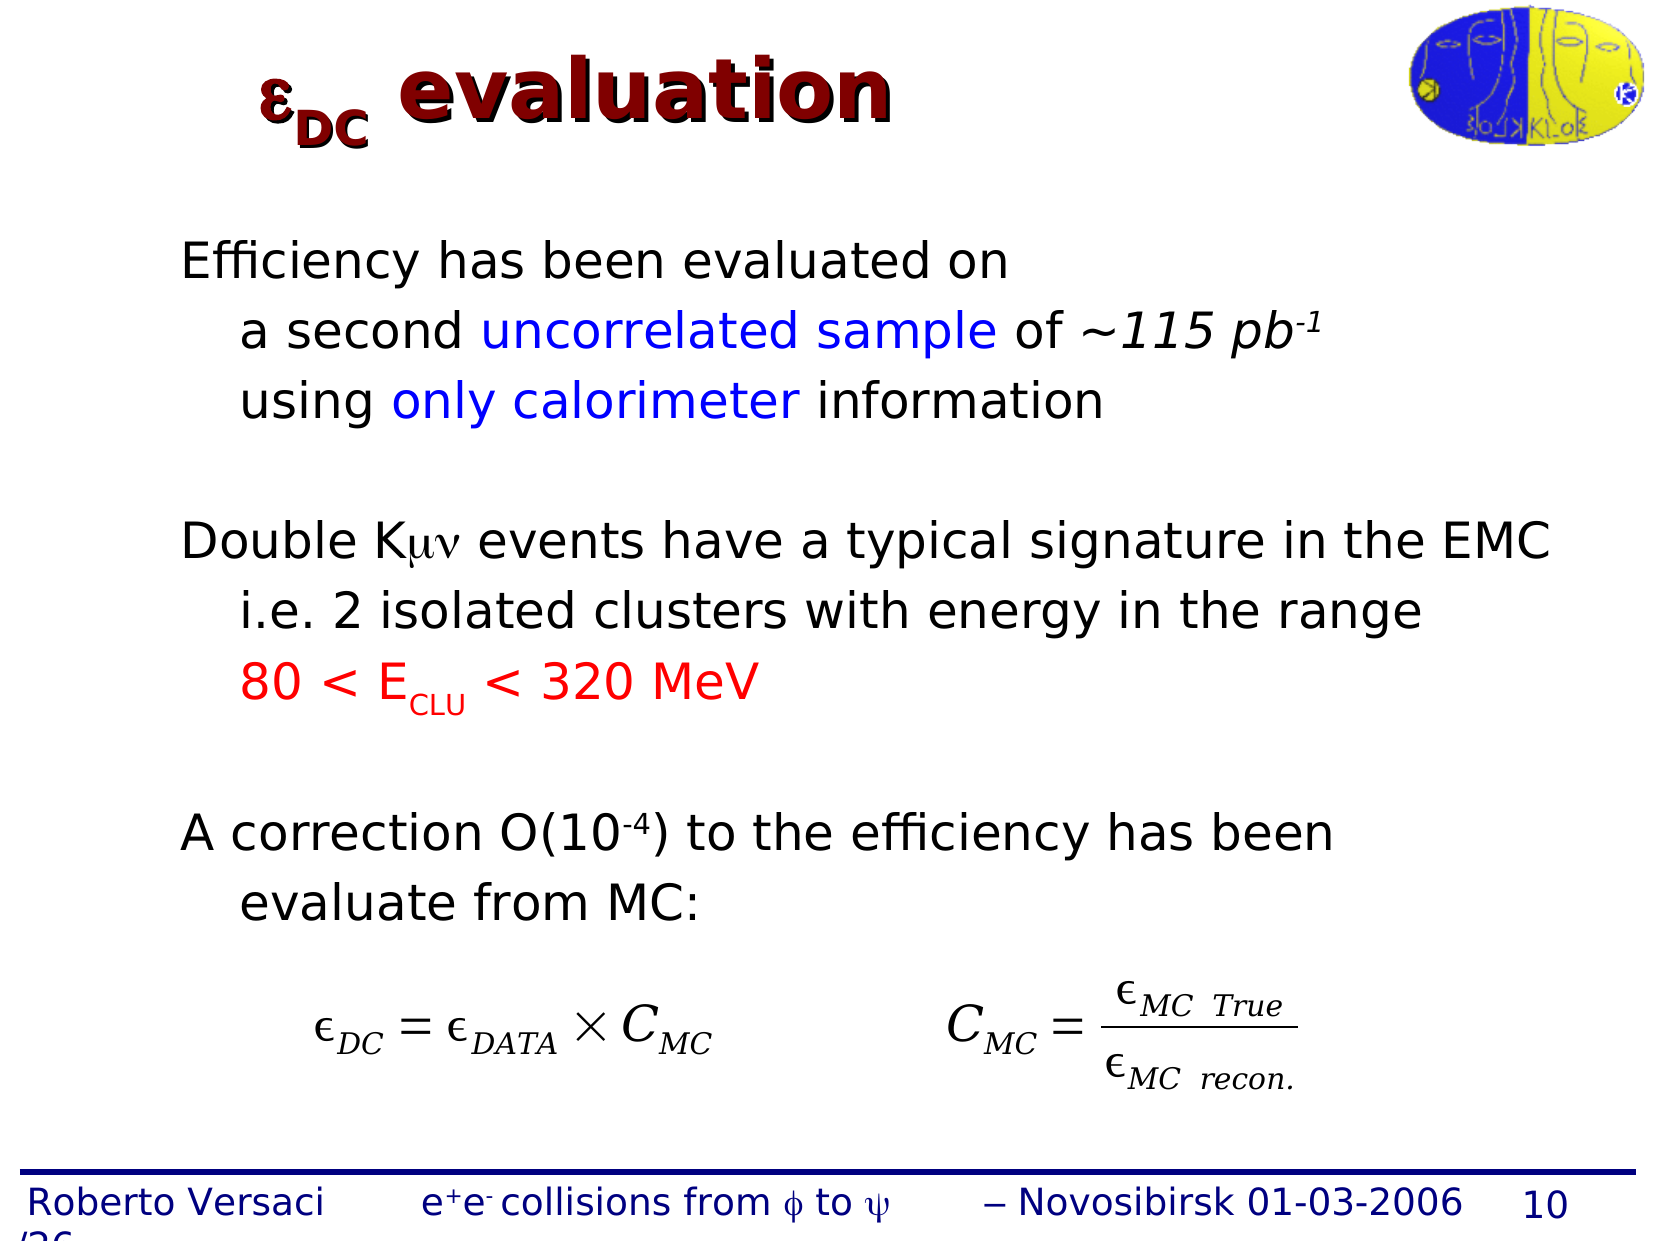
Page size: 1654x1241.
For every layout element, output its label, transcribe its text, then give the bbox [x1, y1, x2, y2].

chart [307, 957, 1307, 1097]
text_box Efficiency has been evaluated on a second uncorrelated sample of ~115 pb-1 using only calorimeter information Double Kmn events have a typical signature in the EMC i.e. 2 isolated clusters with energy in the range 80 < ECLU < 320 MeV A correction O(10-4) to the efficiency has been evaluate from MC: [150, 225, 1554, 947]
picture [1398, 0, 1654, 151]
text_box eDC evaluation [242, 33, 907, 172]
